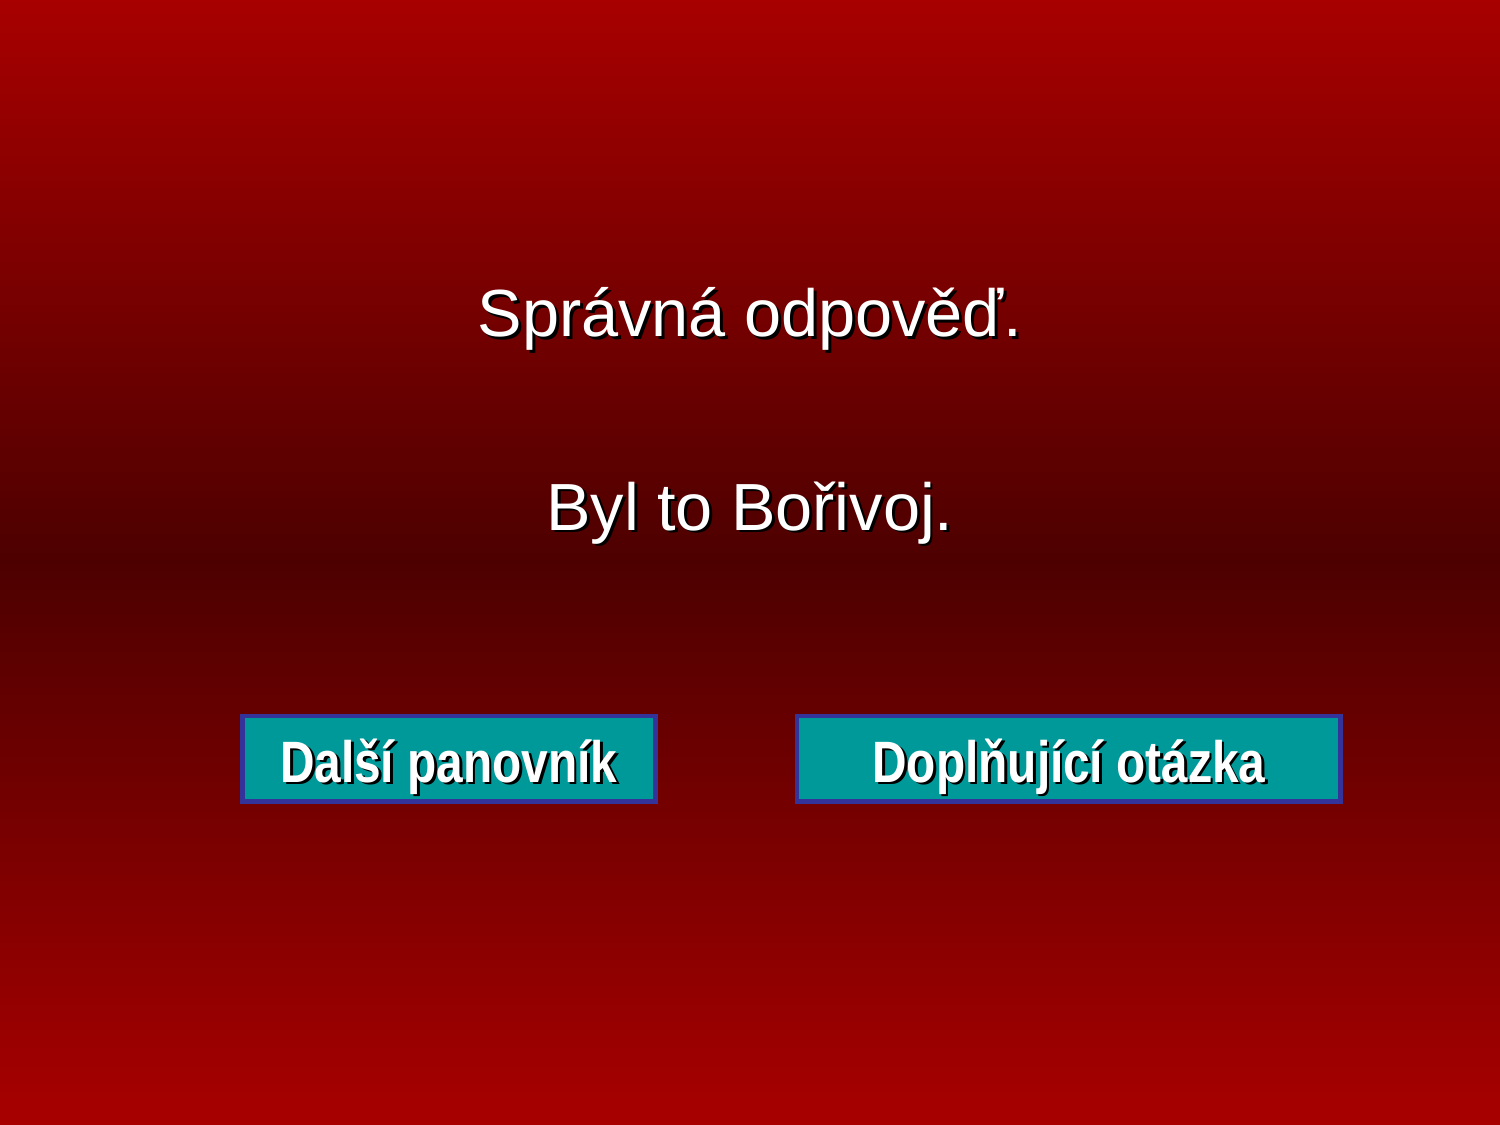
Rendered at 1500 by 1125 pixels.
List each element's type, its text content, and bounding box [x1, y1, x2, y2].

text_box Další panovník [242, 716, 656, 802]
list Správná odpověď. Byl to Bořivoj. [75, 262, 1426, 1006]
text_box Doplňující otázka [797, 716, 1341, 802]
